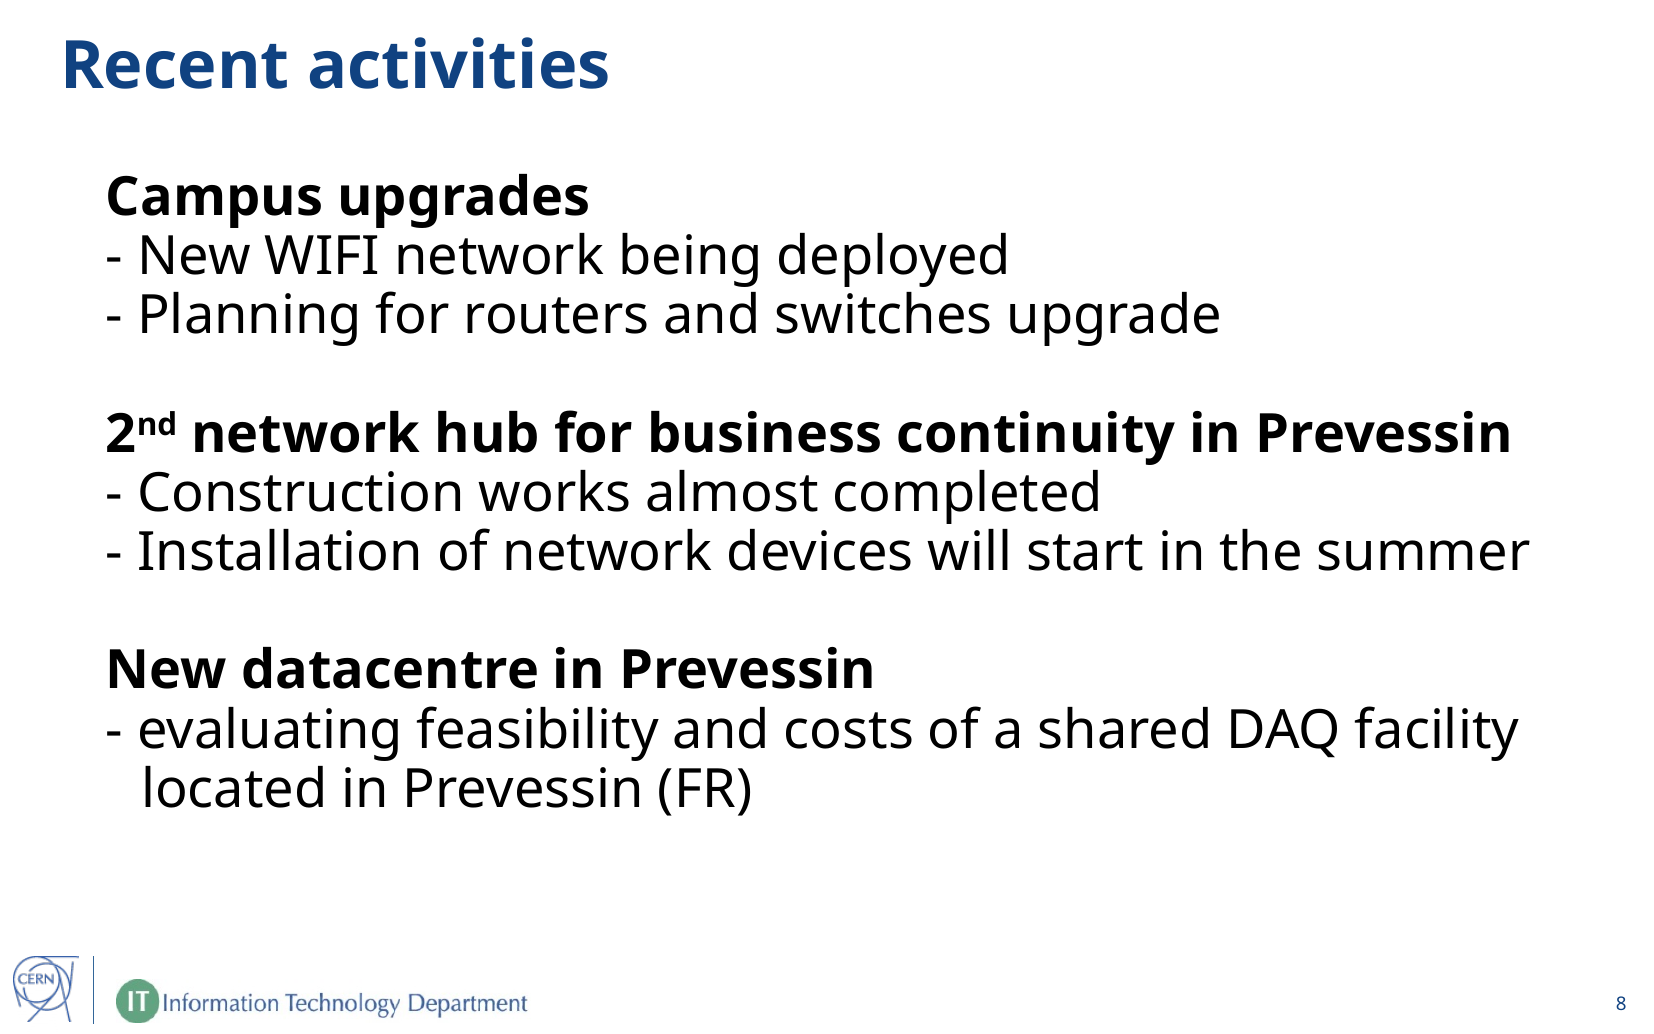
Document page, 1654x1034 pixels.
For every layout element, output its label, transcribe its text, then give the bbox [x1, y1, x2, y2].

text_box Campus upgrades - New WIFI network being deployed - Planning for routers and switches upgrade 2nd network hub for business continuity in Prevessin - Construction works almost completed - Installation of network devices will start in the summer New datacentre in Prevessin - evaluating feasibility and costs of a shared DAQ facility located in Prevessin (FR) [91, 160, 1600, 1034]
title Recent activities [60, 0, 1528, 138]
picture [13, 956, 79, 1032]
